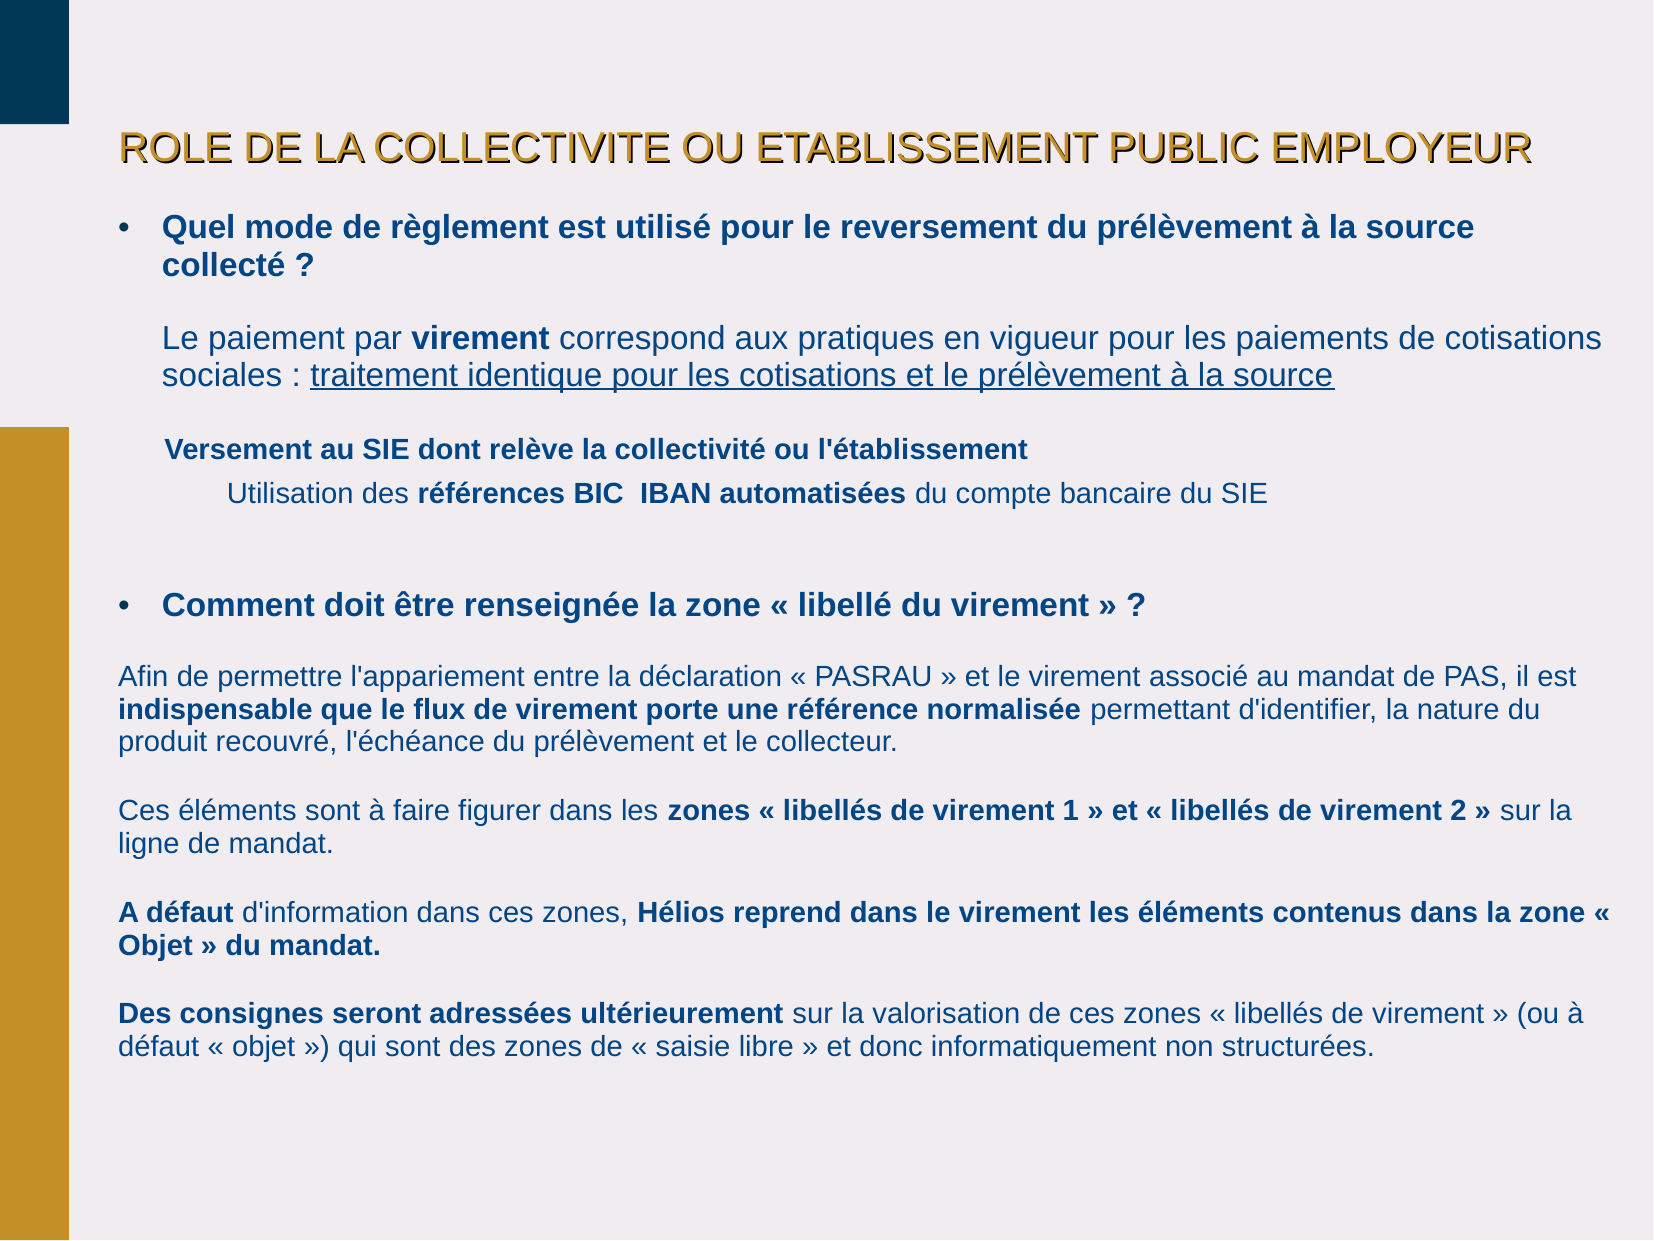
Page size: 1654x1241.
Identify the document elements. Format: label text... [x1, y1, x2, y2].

title ROLE DE LA COLLECTIVITE OU ETABLISSEMENT PUBLIC EMPLOYEUR [118, 87, 1587, 208]
list Quel mode de règlement est utilisé pour le reversement du prélèvement à la source collecté ? Le paiement par virement correspond aux pratiques en vigueur pour les paiements de cotisations sociales : traitement identique pour les cotisations et le prélèvement à la source Versement au SIE dont relève la collectivité ou l'établissement Utilisation des références BIC IBAN automatisées du compte bancaire du SIE Comment doit être renseignée la zone « libellé du virement » ? Afin de permettre l'appariement entre la déclaration « PASRAU » et le virement associé au mandat de PAS, il est indispensable que le flux de virement porte une référence normalisée permettant d'identifier, la nature du produit recouvré, l'échéance du prélèvement et le collecteur. Ces éléments sont à faire figurer dans les zones « libellés de virement 1 » et « libellés de virement 2 » sur la ligne de mandat. A défaut d'information dans ces zones, Hélios reprend dans le virement les éléments contenus dans la zone « Objet » du mandat. Des consignes seront adressées ultérieurement sur la valorisation de ces zones « libellés de virement » (ou à défaut « objet ») qui sont des zones de « saisie libre » et donc informatiquement non structurées. [118, 208, 1625, 1241]
